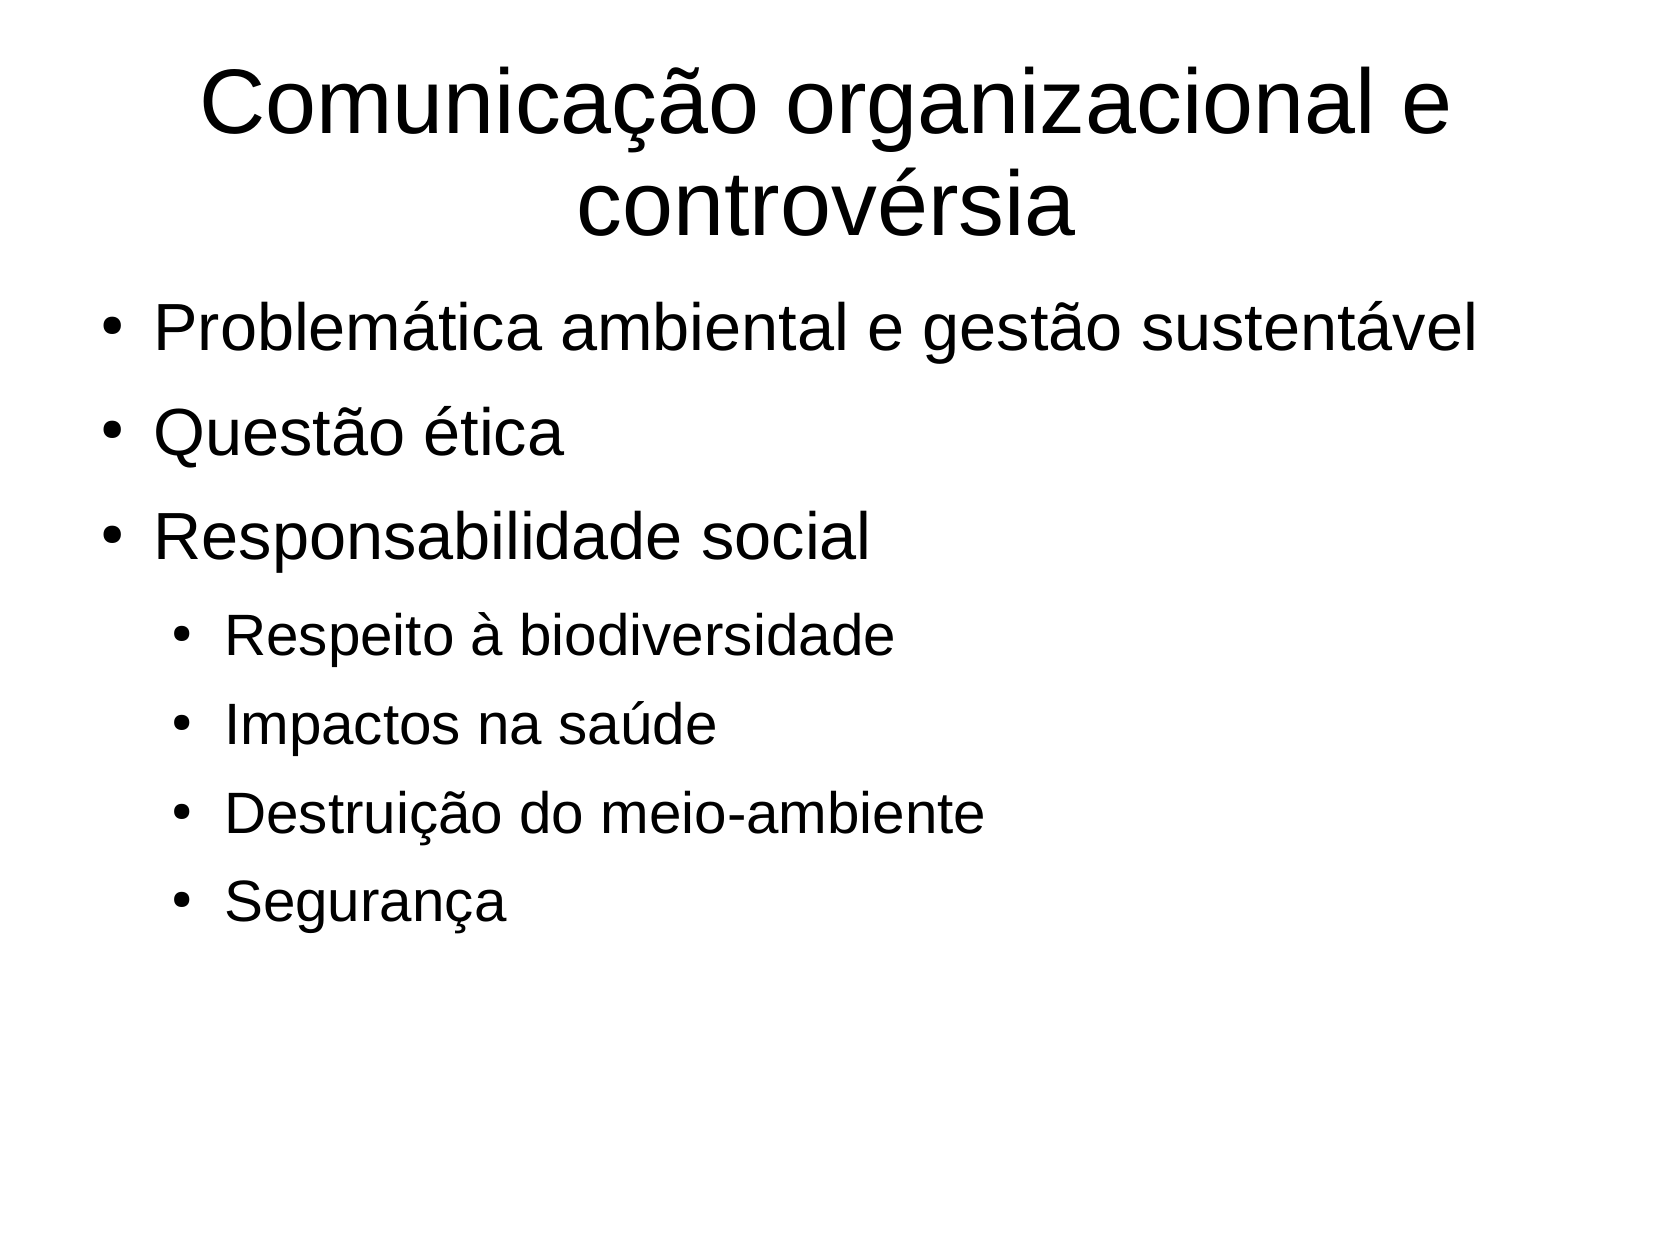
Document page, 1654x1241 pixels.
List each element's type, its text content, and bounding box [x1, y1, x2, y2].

list Problemática ambiental e gestão sustentável Questão ética Responsabilidade social Respeito à biodiversidade Impactos na saúde Destruição do meio-ambiente Segurança [82, 290, 1571, 1010]
title Comunicação organizacional e controvérsia [82, 49, 1571, 257]
